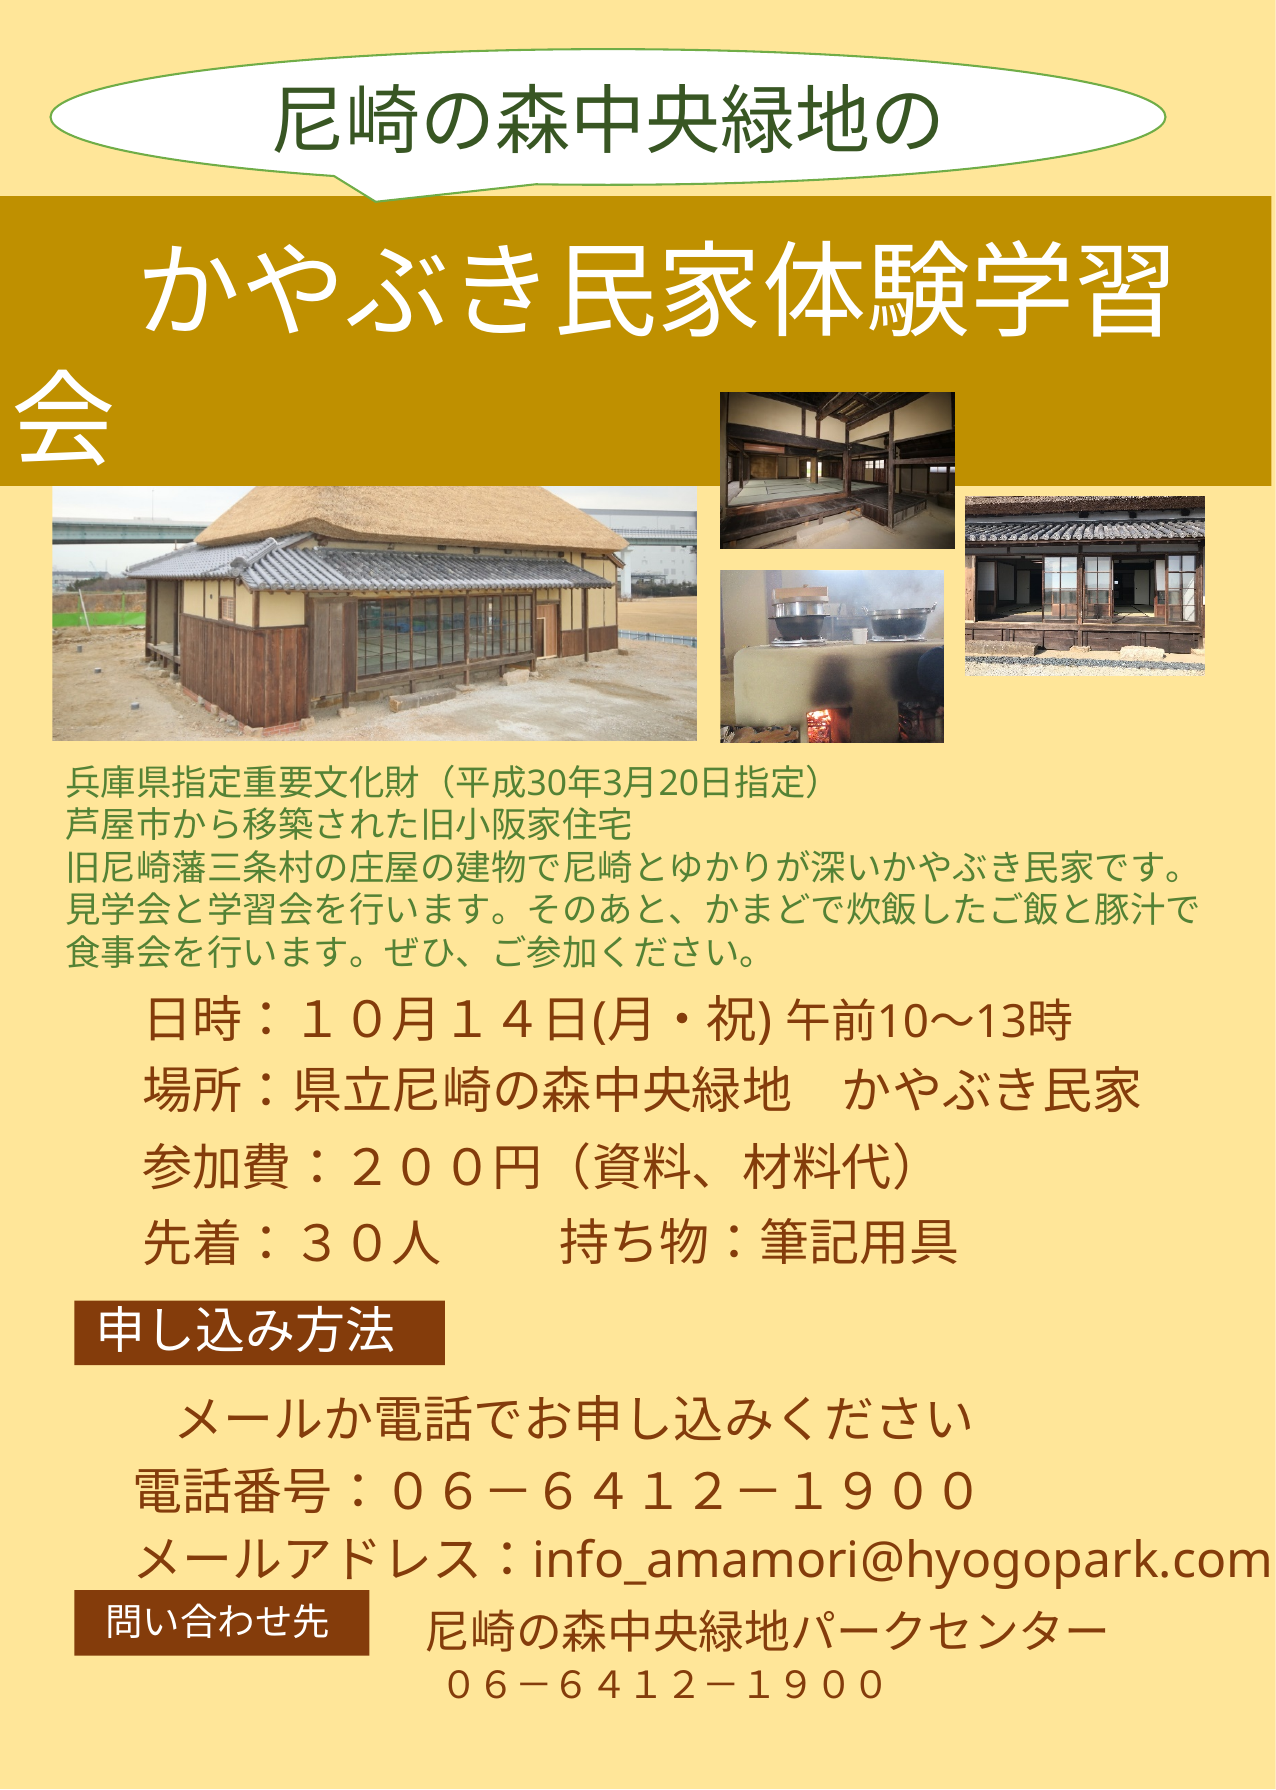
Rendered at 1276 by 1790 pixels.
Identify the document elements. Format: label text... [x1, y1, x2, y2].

picture [720, 570, 944, 743]
text_box 持ち物：筆記用具 [544, 1202, 1040, 1278]
text_box メールか電話でお申し込みください [58, 1380, 1276, 1456]
text_box [74, 1300, 80, 1366]
text_box 場所：県立尼崎の森中央緑地 かやぶき民家 [127, 1051, 1276, 1127]
text_box ０６－６４１２－１９００ [425, 1653, 911, 1714]
text_box 参加費：２００円（資料、材料代） [127, 1127, 1276, 1203]
text_box 問い合わせ先 [90, 1590, 479, 1651]
text_box 日時：１０月１４日(月・祝) 午前10～13時 [127, 979, 1276, 1051]
text_box 兵庫県指定重要文化財（平成30年3月20日指定） 芦屋市から移築された旧小阪家住宅 旧尼崎藩三条村の庄屋の建物で尼崎とゆかりが深いかやぶき民家です。 見学会と学習会を行います。そのあと、かまどで炊飯したご飯と豚汁で 食事会を行います。ぜひ、ご参加ください。 [50, 752, 1259, 980]
text_box 申し込み方法 [80, 1290, 601, 1366]
picture [965, 496, 1205, 676]
text_box メールアドレス：info_amamori@hyogopark.com [118, 1519, 1276, 1595]
text_box 先着：３０人 [127, 1203, 523, 1279]
picture [52, 486, 697, 741]
picture [720, 392, 955, 549]
text_box 電話番号：０６－６４１２－１９００ [118, 1452, 1276, 1519]
text_box かやぶき民家体験学習会 [0, 196, 1272, 486]
text_box [74, 1590, 370, 1656]
text_box 尼崎の森中央緑地パークセンター [409, 1595, 1276, 1666]
text_box 尼崎の森中央緑地の [50, 49, 1166, 202]
